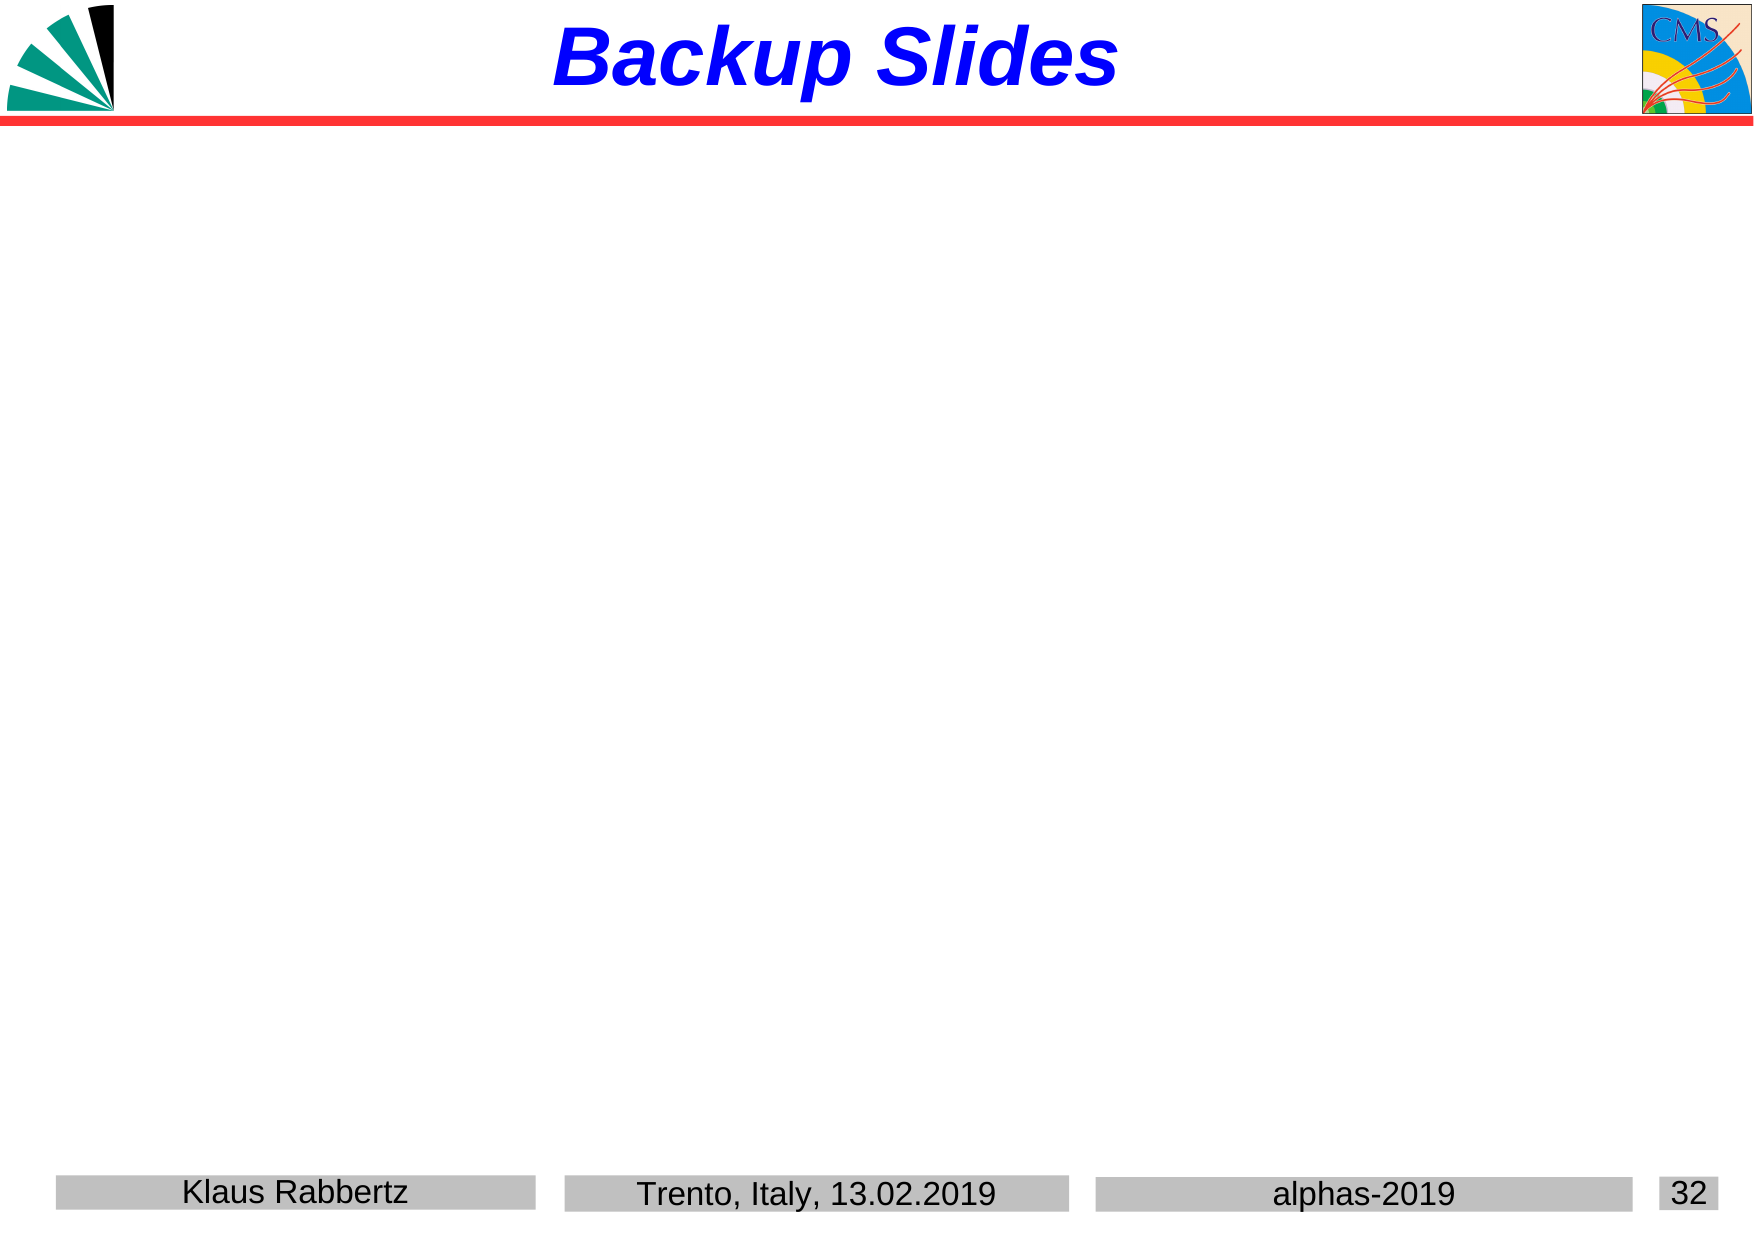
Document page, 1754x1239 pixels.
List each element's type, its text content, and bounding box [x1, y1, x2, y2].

picture [1642, 4, 1752, 114]
picture [7, 5, 114, 112]
title Backup Slides [129, 0, 1545, 114]
